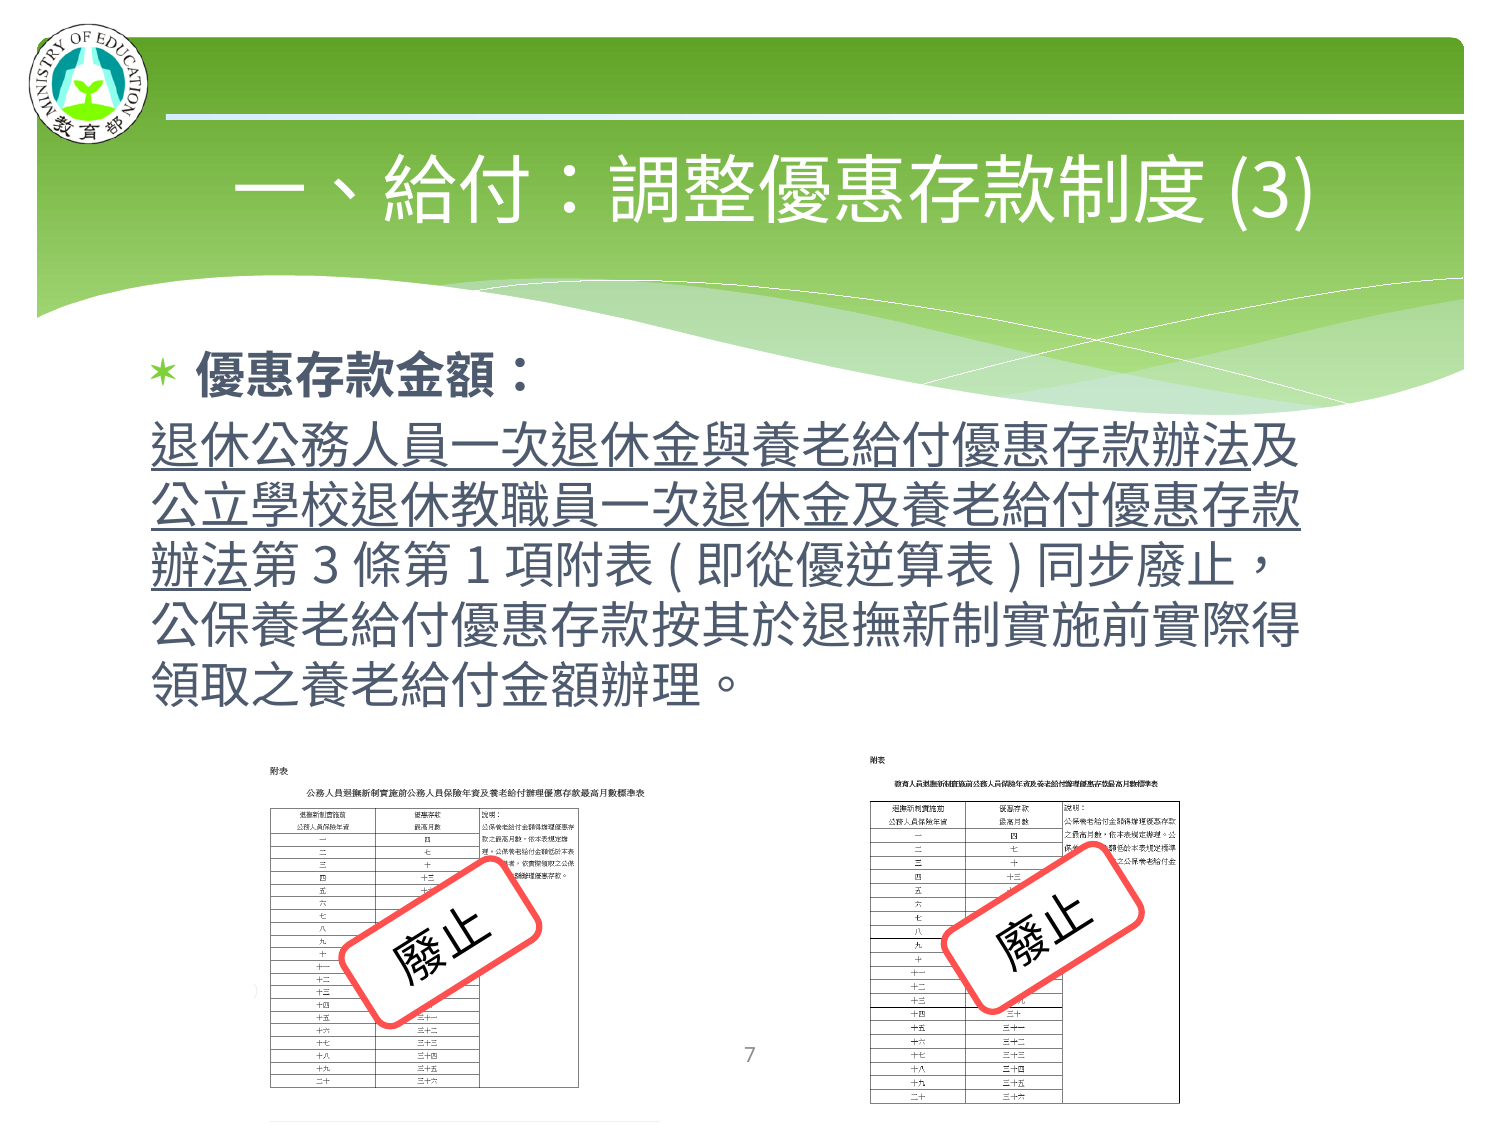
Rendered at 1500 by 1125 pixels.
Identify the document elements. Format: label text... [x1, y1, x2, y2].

title 一、給付：調整優惠存款制度(3) [100, 84, 1451, 291]
list 優惠存款金額： 退休公務人員一次退休金與養老給付優惠存款辦法及公立學校退休教職員一次退休金及養老給付優惠存款辦法第3條第1項附表(即從優逆算表)同步廢止，公保養老給付優惠存款按其於退撫新制實施前實際得領取之養老給付金額辦理。 [135, 336, 1352, 903]
picture [253, 759, 660, 1125]
picture [861, 746, 1196, 1120]
slide_number <編號> [654, 1025, 846, 1086]
picture [27, 22, 149, 145]
text_box 廢止 [943, 843, 1142, 1012]
text_box 廢止 [341, 858, 540, 1027]
